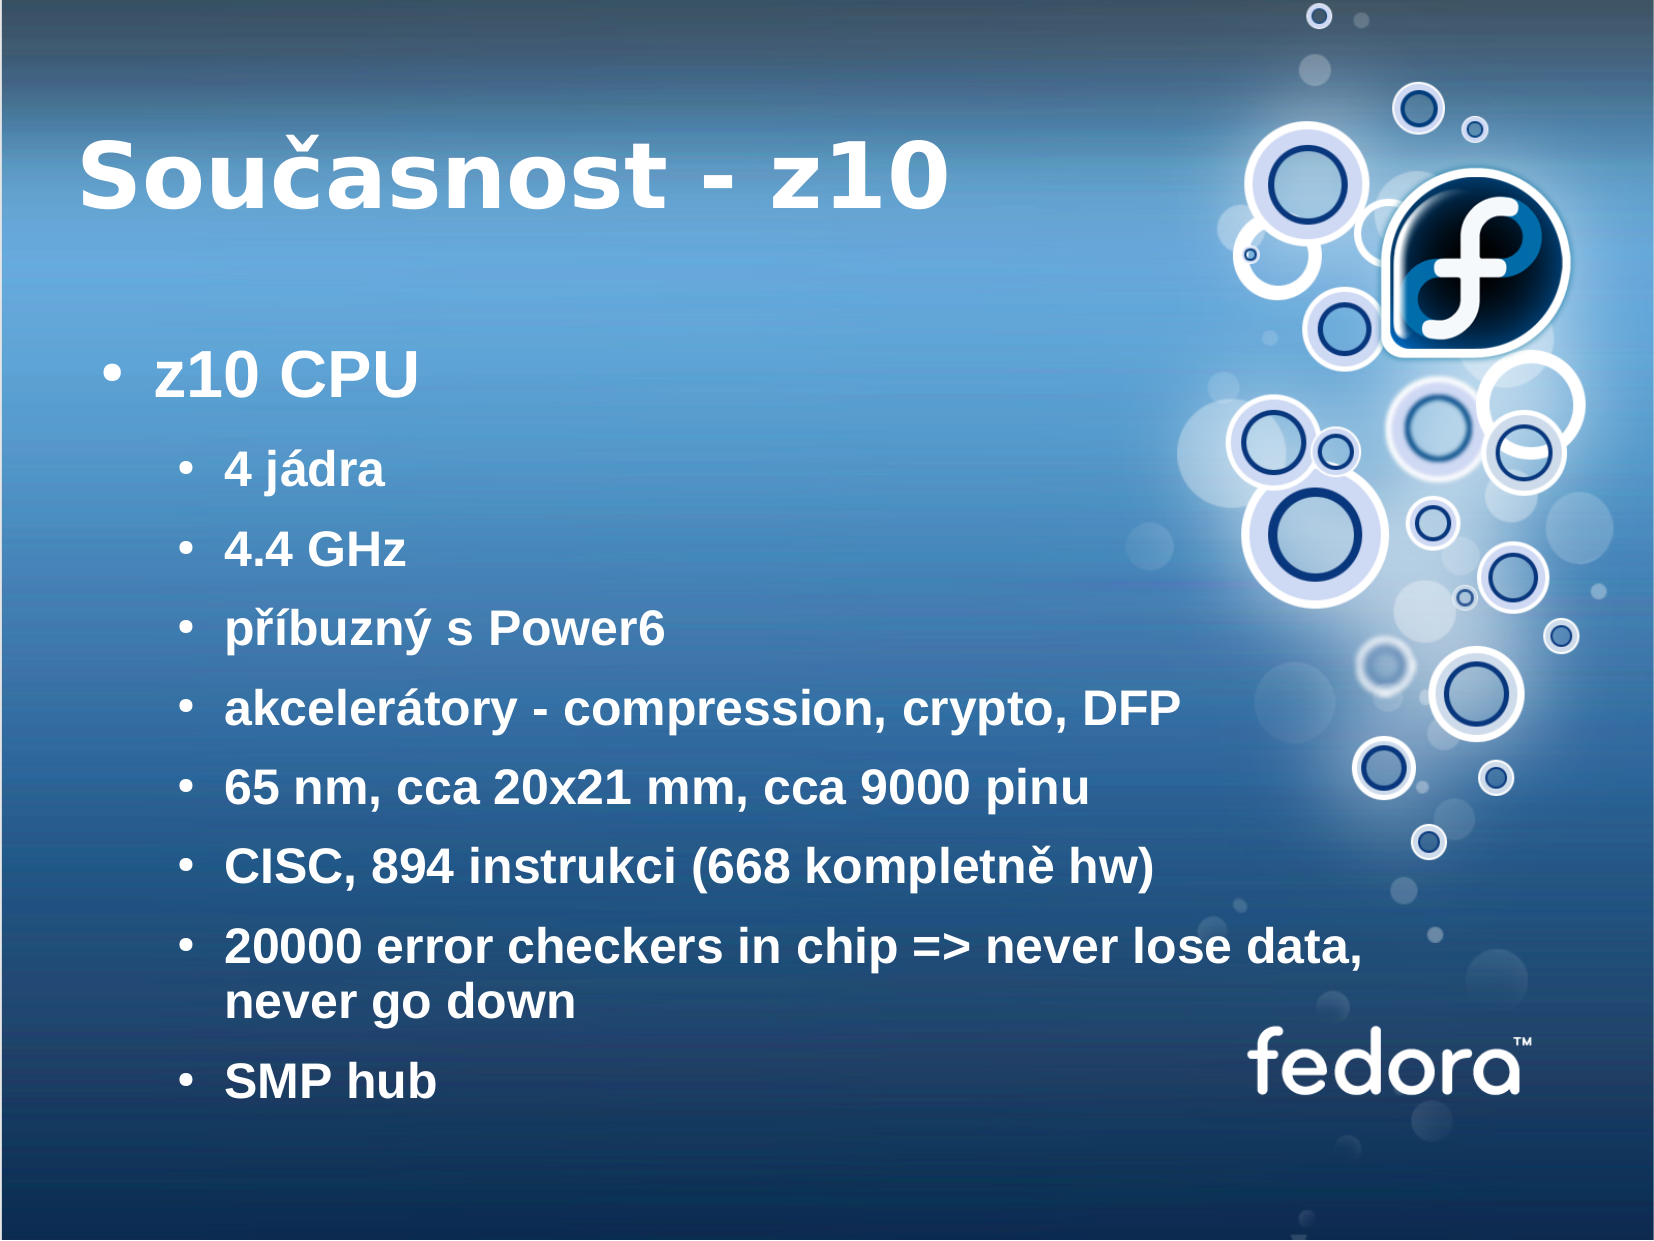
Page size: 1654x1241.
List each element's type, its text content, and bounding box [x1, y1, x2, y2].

picture [1, 0, 1654, 1240]
list z10 CPU 4 jádra 4.4 GHz příbuzný s Power6 akcelerátory - compression, crypto, DFP 65 nm, cca 20x21 mm, cca 9000 pinu CISC, 894 instrukci (668 kompletně hw) 20000 error checkers in chip => never lose data, never go down SMP hub [82, 337, 1388, 1142]
title Současnost - z10 [76, 80, 1565, 273]
